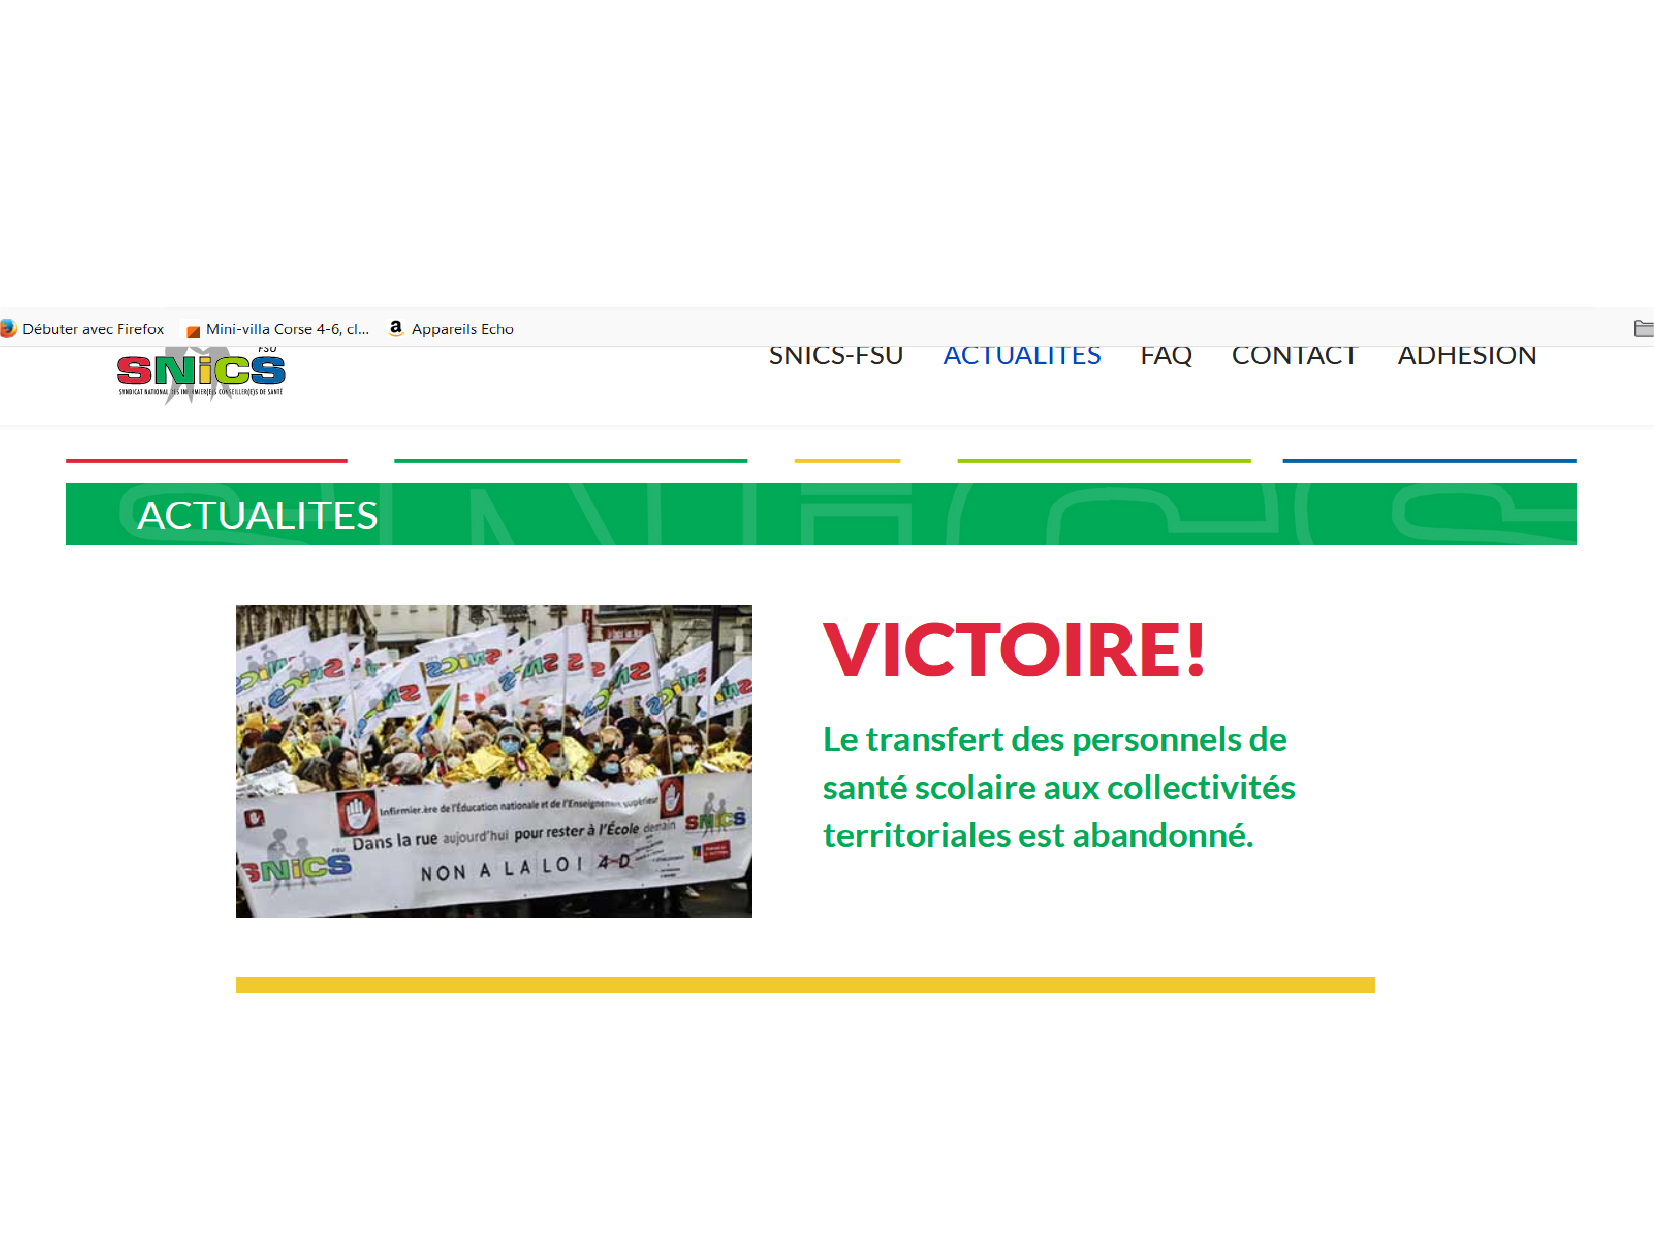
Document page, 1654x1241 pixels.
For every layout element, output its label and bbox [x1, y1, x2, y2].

picture [0, 307, 1654, 993]
